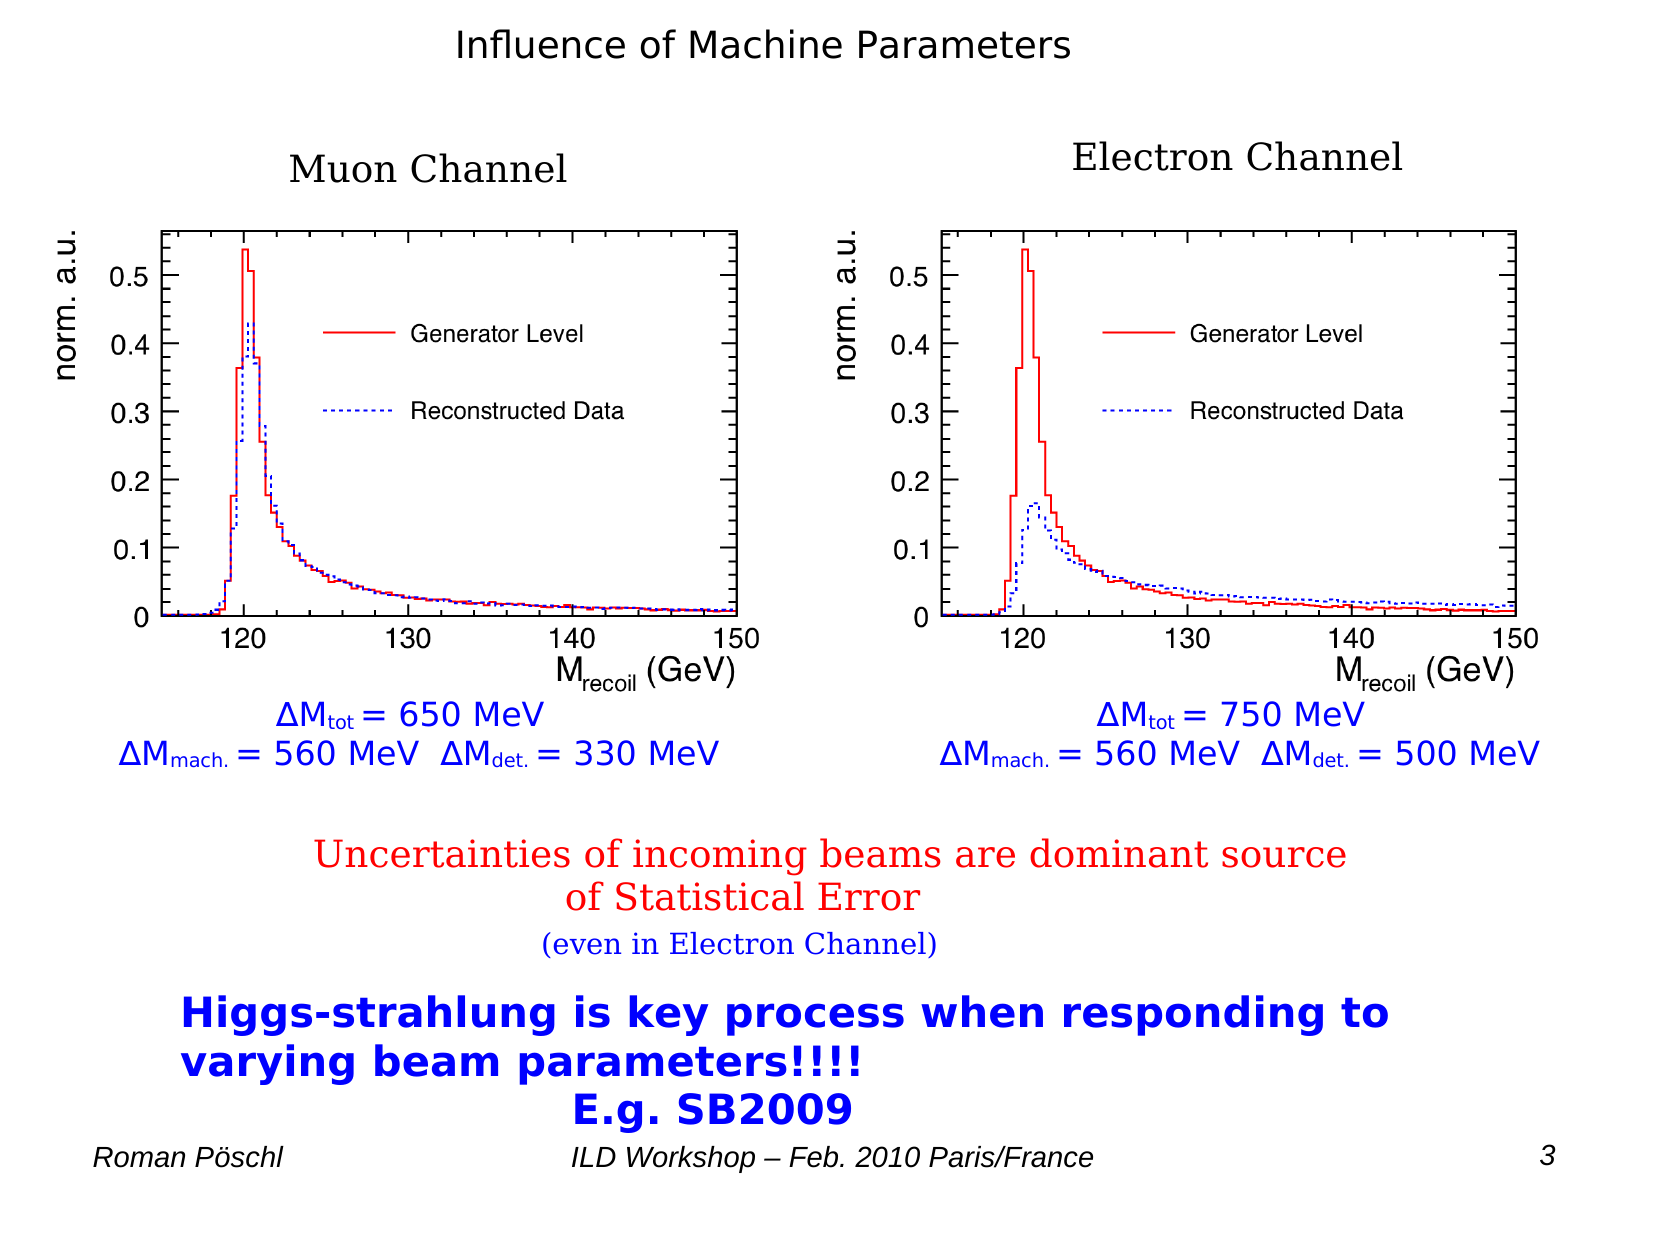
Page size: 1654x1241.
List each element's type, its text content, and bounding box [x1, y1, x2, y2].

text_box Influence of Machine Parameters [454, 23, 1059, 68]
picture [31, 190, 798, 709]
text_box Electron Channel [1071, 136, 1403, 180]
text_box Muon Channel [288, 147, 567, 192]
text_box ∆Mtot = 750 MeV ∆Mmach. = 560 MeV ∆Mdet. = 500 MeV [939, 696, 1530, 795]
text_box ∆Mtot = 650 MeV ∆Mmach. = 560 MeV ∆Mdet. = 330 MeV [118, 695, 708, 795]
text_box Uncertainties of incoming beams are dominant source of Statistical Error (even in Electron Channel) [312, 832, 1347, 964]
text_box Higgs-strahlung is key process when responding to varying beam parameters!!!! E.g. SB2009 [180, 989, 1391, 1135]
picture [811, 190, 1577, 709]
